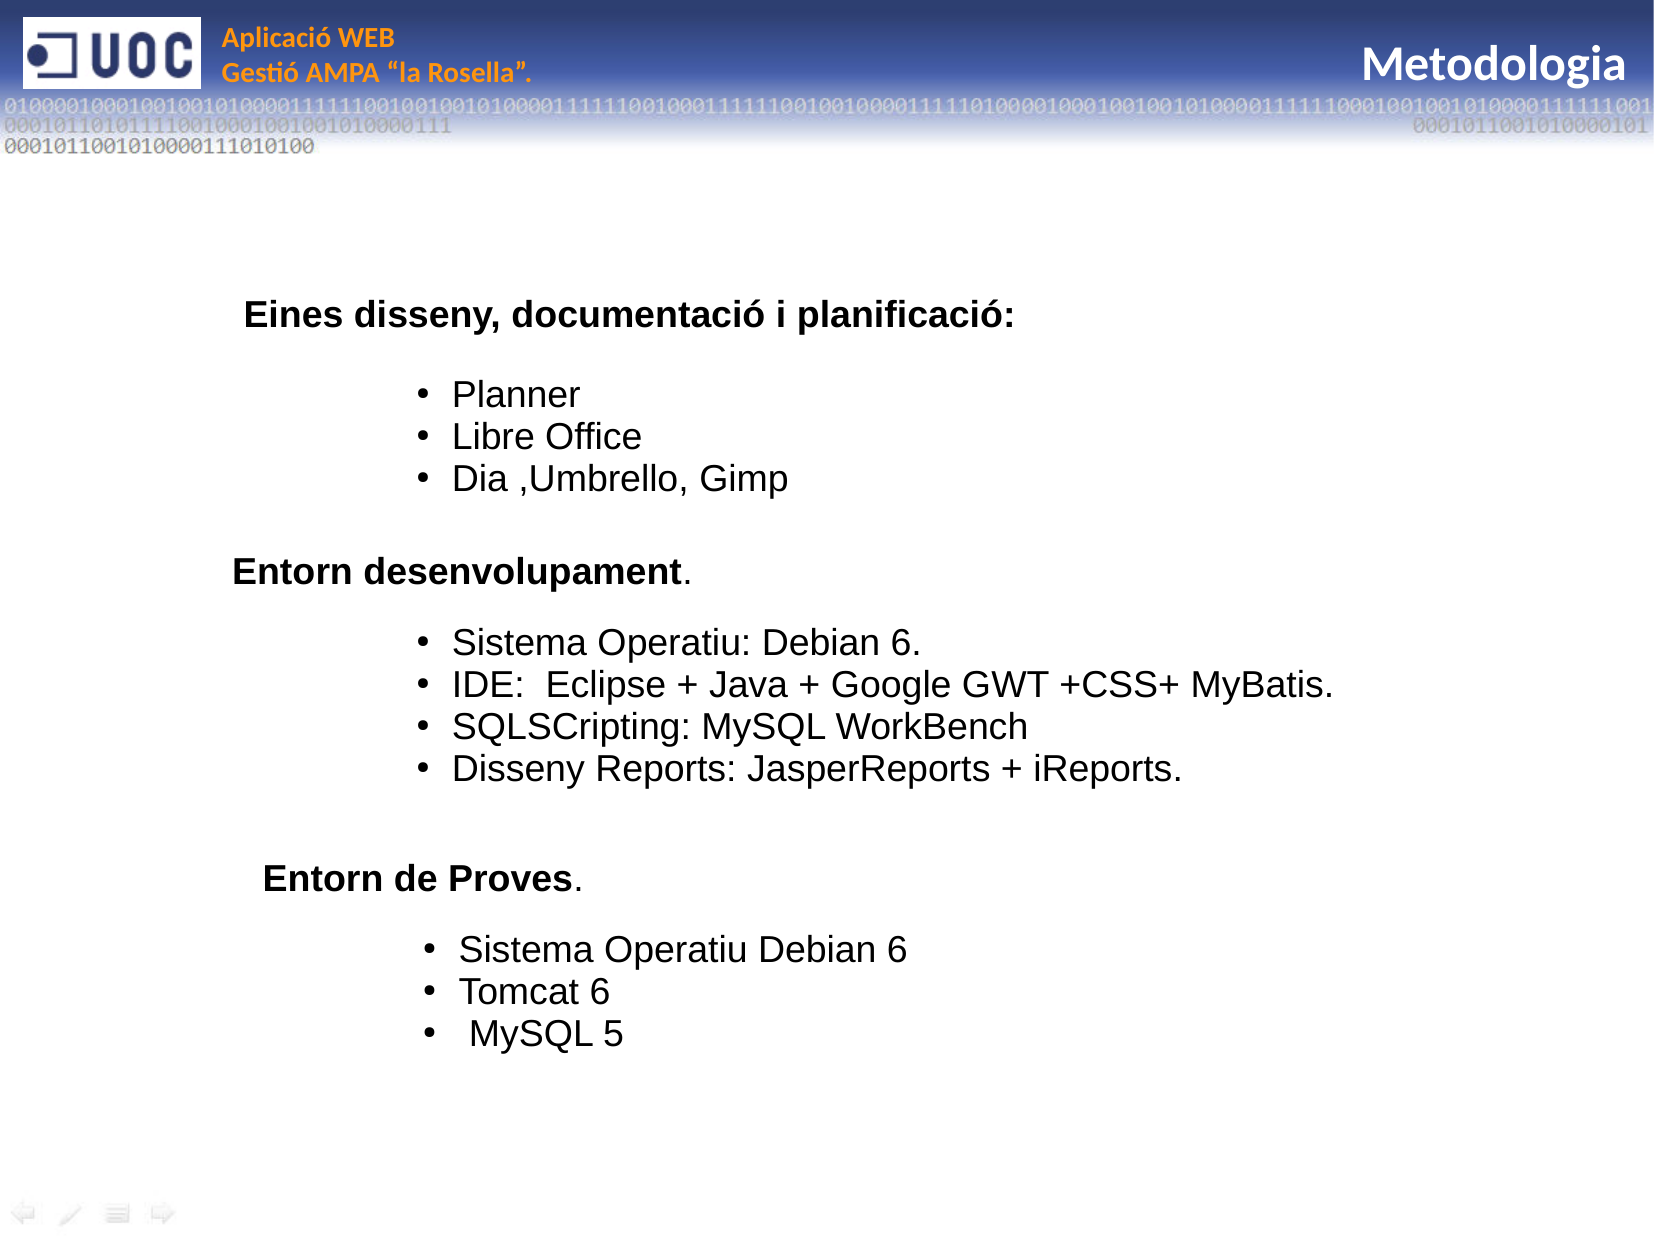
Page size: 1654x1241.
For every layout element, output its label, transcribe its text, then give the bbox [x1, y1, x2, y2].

text_box Aplicació WEB Gestió AMPA “la Rosella”. [206, 12, 709, 95]
text_box Sistema Operatiu: Debian 6. IDE: Eclipse + Java + Google GWT +CSS+ MyBatis. SQLSCripting: MySQL WorkBench Disseny Reports: JasperReports + iReports. [401, 614, 1583, 840]
text_box Planner Libre Office Dia ,Umbrello, Gimp [401, 366, 934, 532]
text_box Metodologia [909, 23, 1642, 99]
picture [0, 0, 1654, 1241]
text_box Sistema Operatiu Debian 6 Tomcat 6 MySQL 5 [408, 921, 993, 1063]
text_box Eines disseny, documentació i planificació: [228, 285, 1158, 344]
text_box Entorn desenvolupament. [217, 543, 851, 602]
text_box Entorn de Proves. [248, 850, 745, 909]
